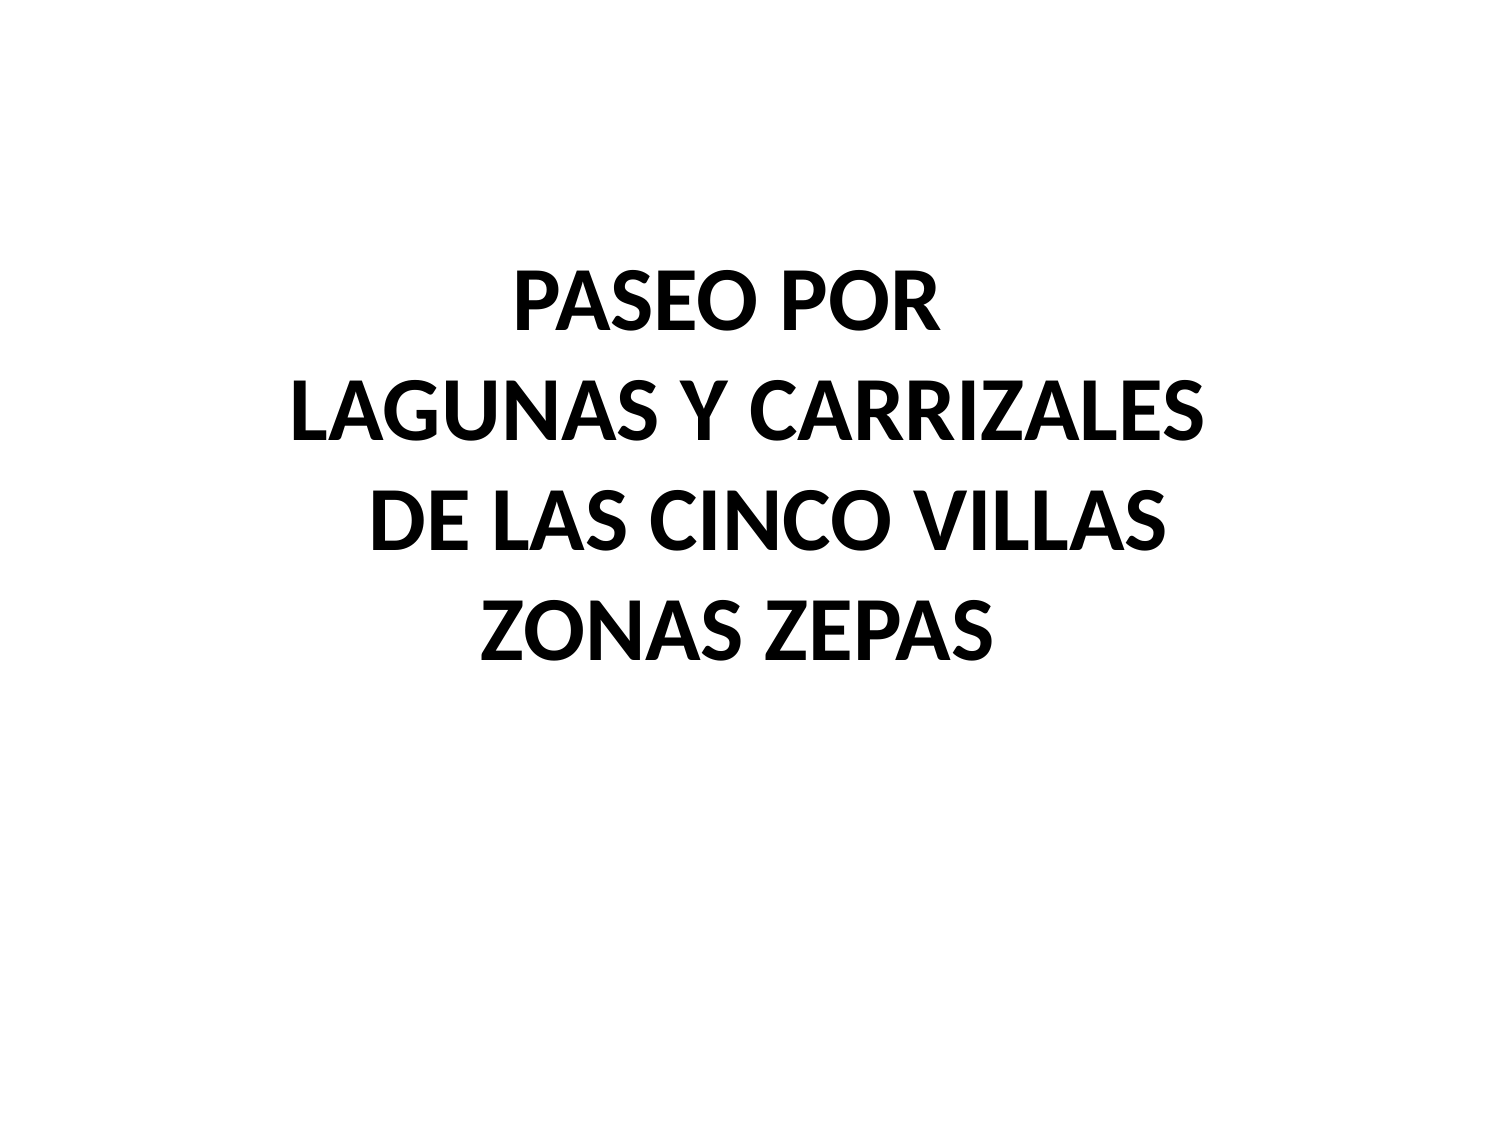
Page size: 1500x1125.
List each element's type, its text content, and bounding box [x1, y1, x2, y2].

title PASEO POR LAGUNAS Y CARRIZALES DE LAS CINCO VILLAS ZONAS ZEPAS [100, 231, 1376, 924]
